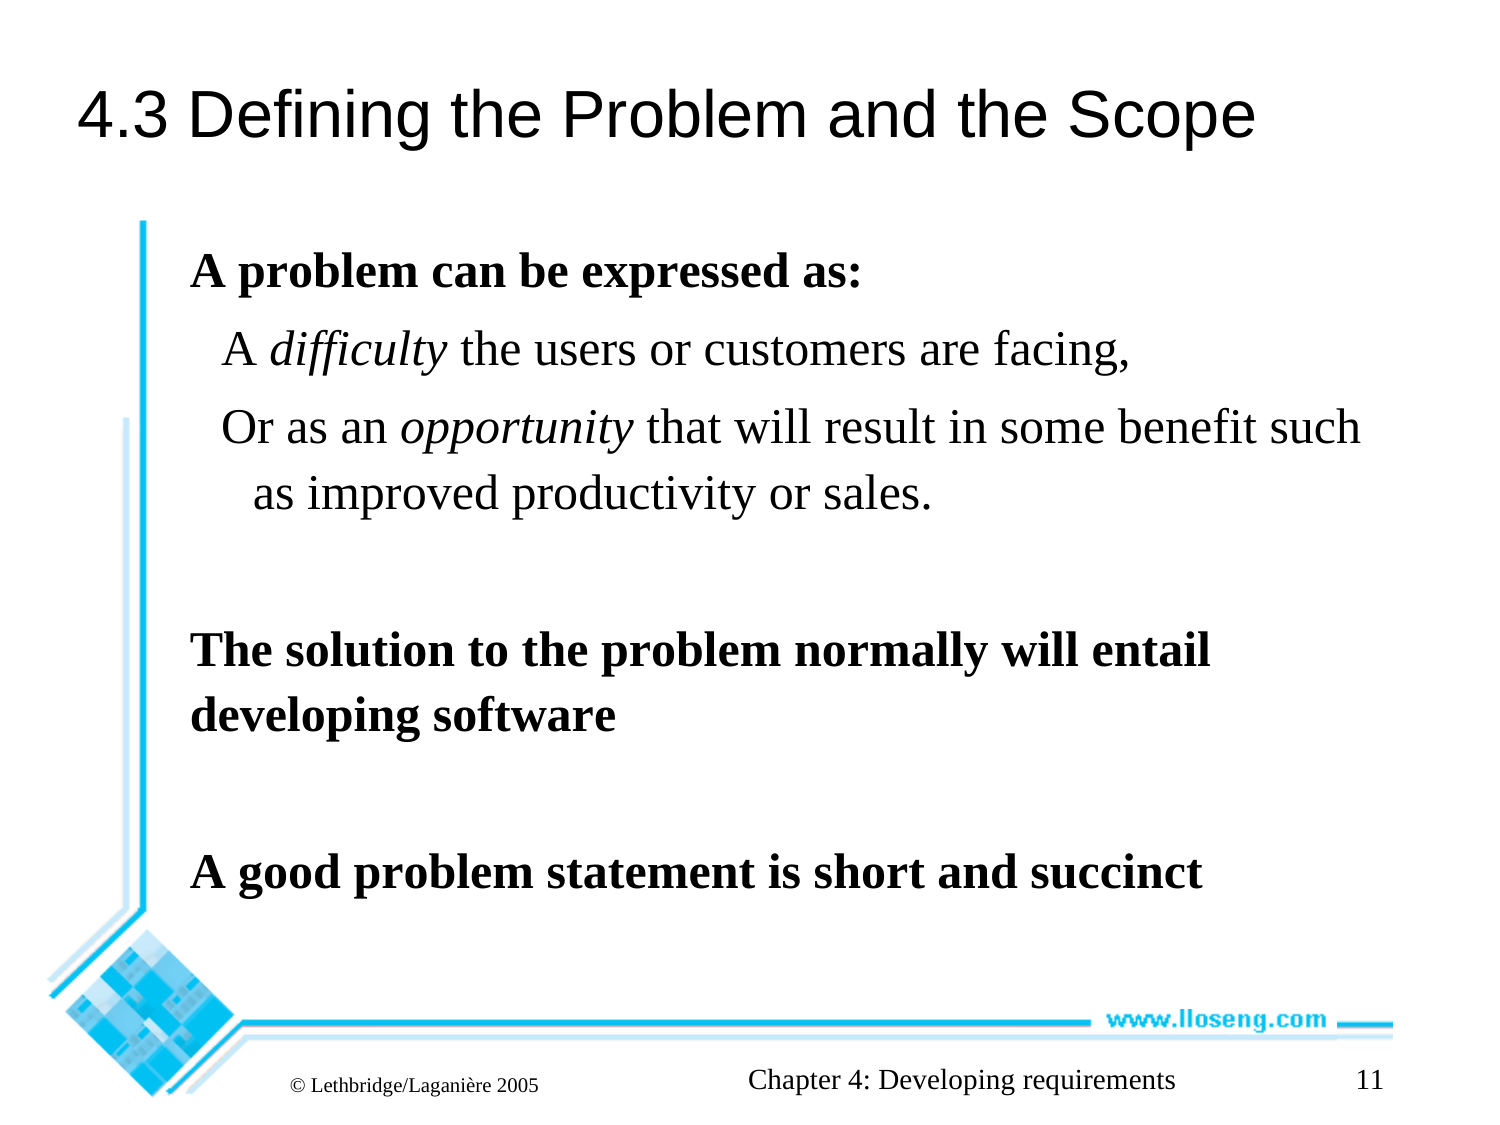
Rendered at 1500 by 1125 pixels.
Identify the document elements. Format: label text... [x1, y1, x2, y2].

text_box <number> [1325, 1050, 1401, 1125]
picture [35, 209, 1393, 1099]
list A problem can be expressed as: A difficulty the users or customers are facing, Or as an opportunity that will result in some benefit such as improved productivity or sales. The solution to the problem normally will entail developing software A good problem statement is short and succinct [174, 224, 1413, 1013]
title 4.3 Defining the Problem and the Scope [62, 37, 1413, 188]
text_box Chapter 4: Developing requirements [624, 1050, 1300, 1125]
text_box © Lethbridge/Laganière 2005 [275, 1062, 601, 1125]
